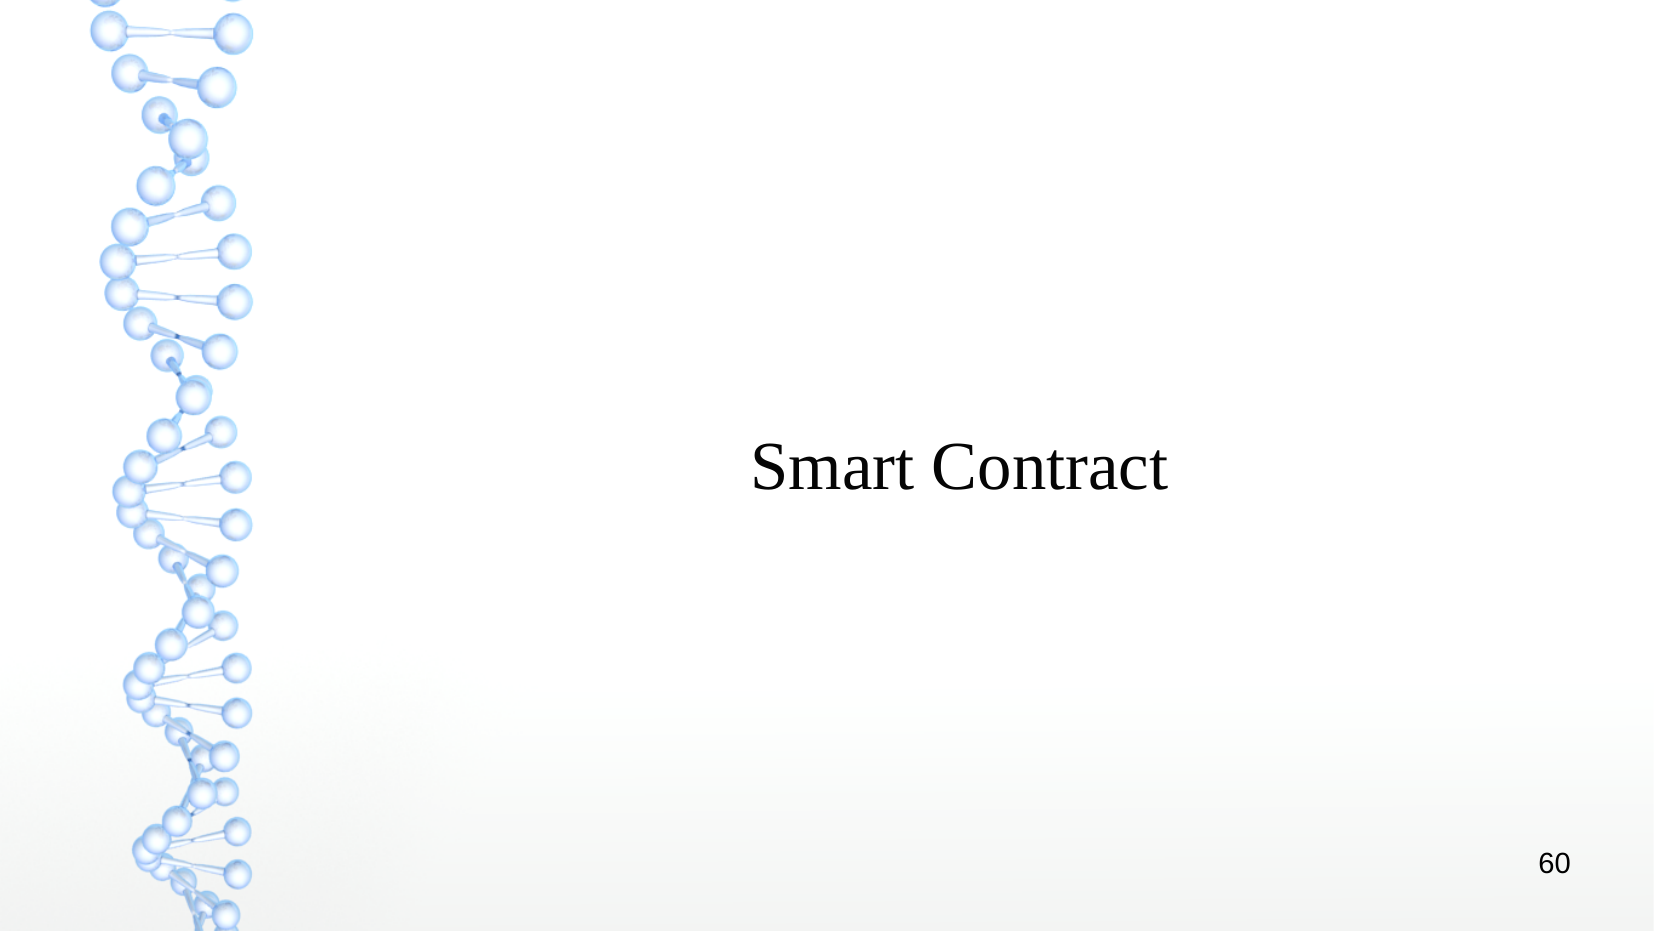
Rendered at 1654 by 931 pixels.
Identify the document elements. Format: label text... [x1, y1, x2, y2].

picture [0, 0, 1654, 931]
title Smart Contract [295, 389, 1625, 544]
